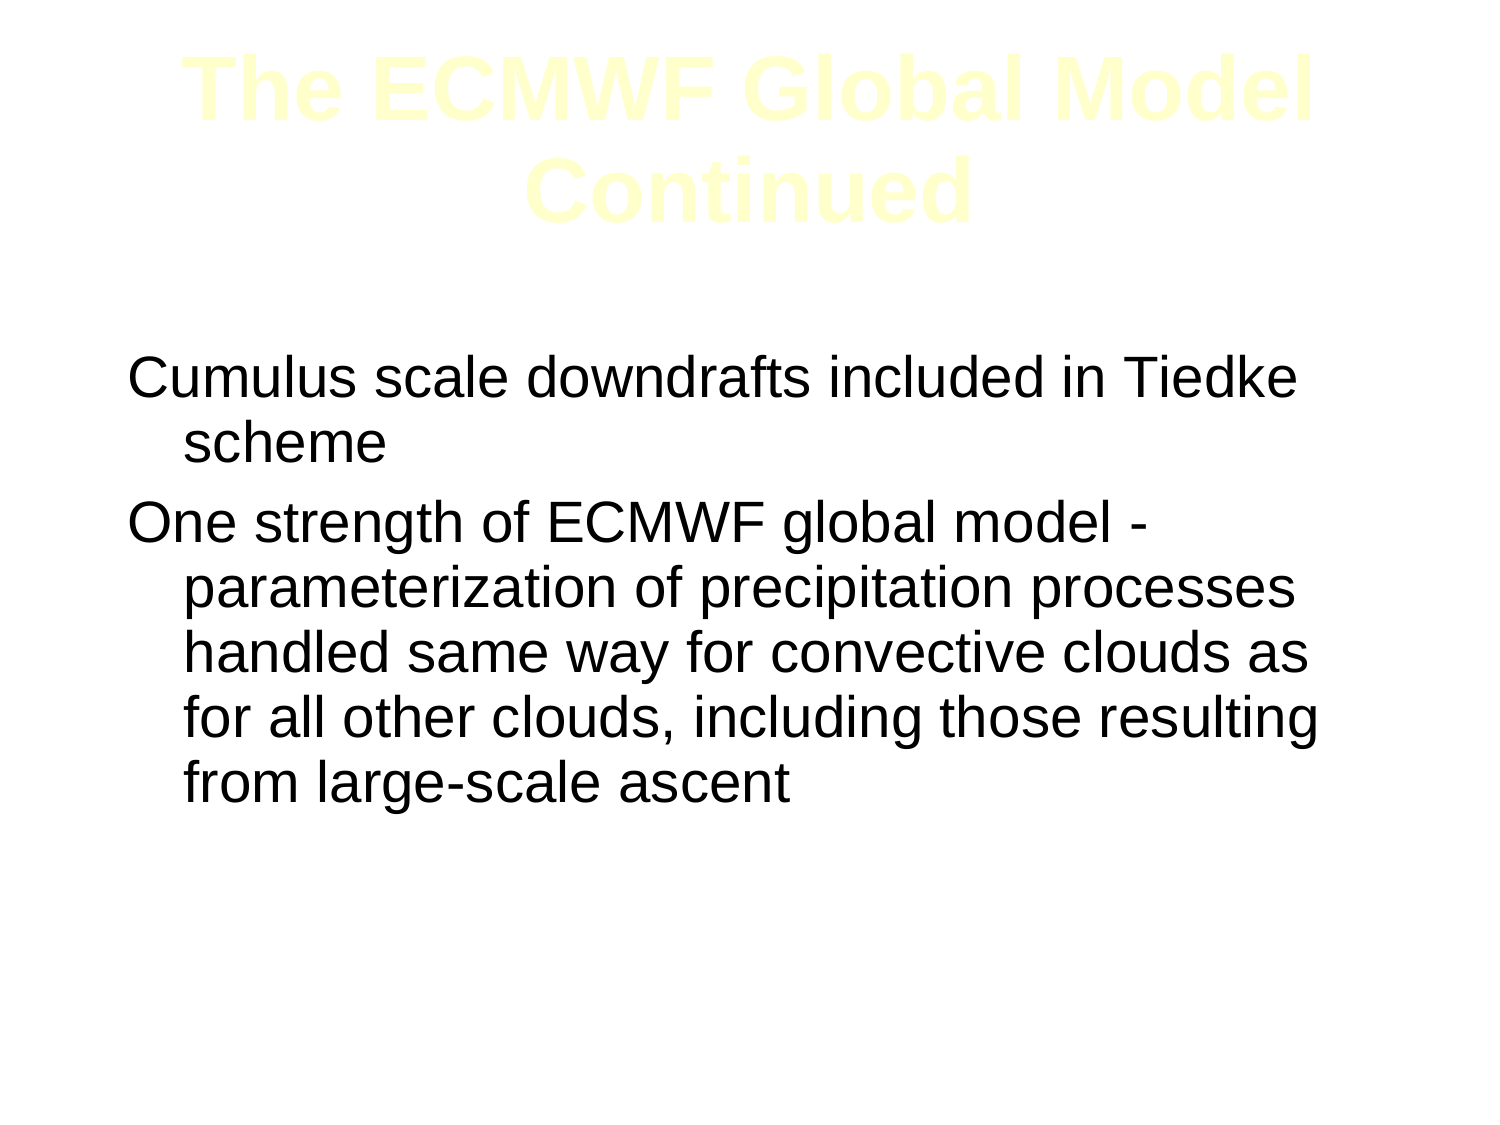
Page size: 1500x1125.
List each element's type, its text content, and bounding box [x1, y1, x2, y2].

title The ECMWF Global Model Continued [112, 14, 1388, 250]
list Cumulus scale downdrafts included in Tiedke scheme One strength of ECMWF global model - parameterization of precipitation processes handled same way for convective clouds as for all other clouds, including those resulting from large-scale ascent [112, 337, 1388, 1013]
